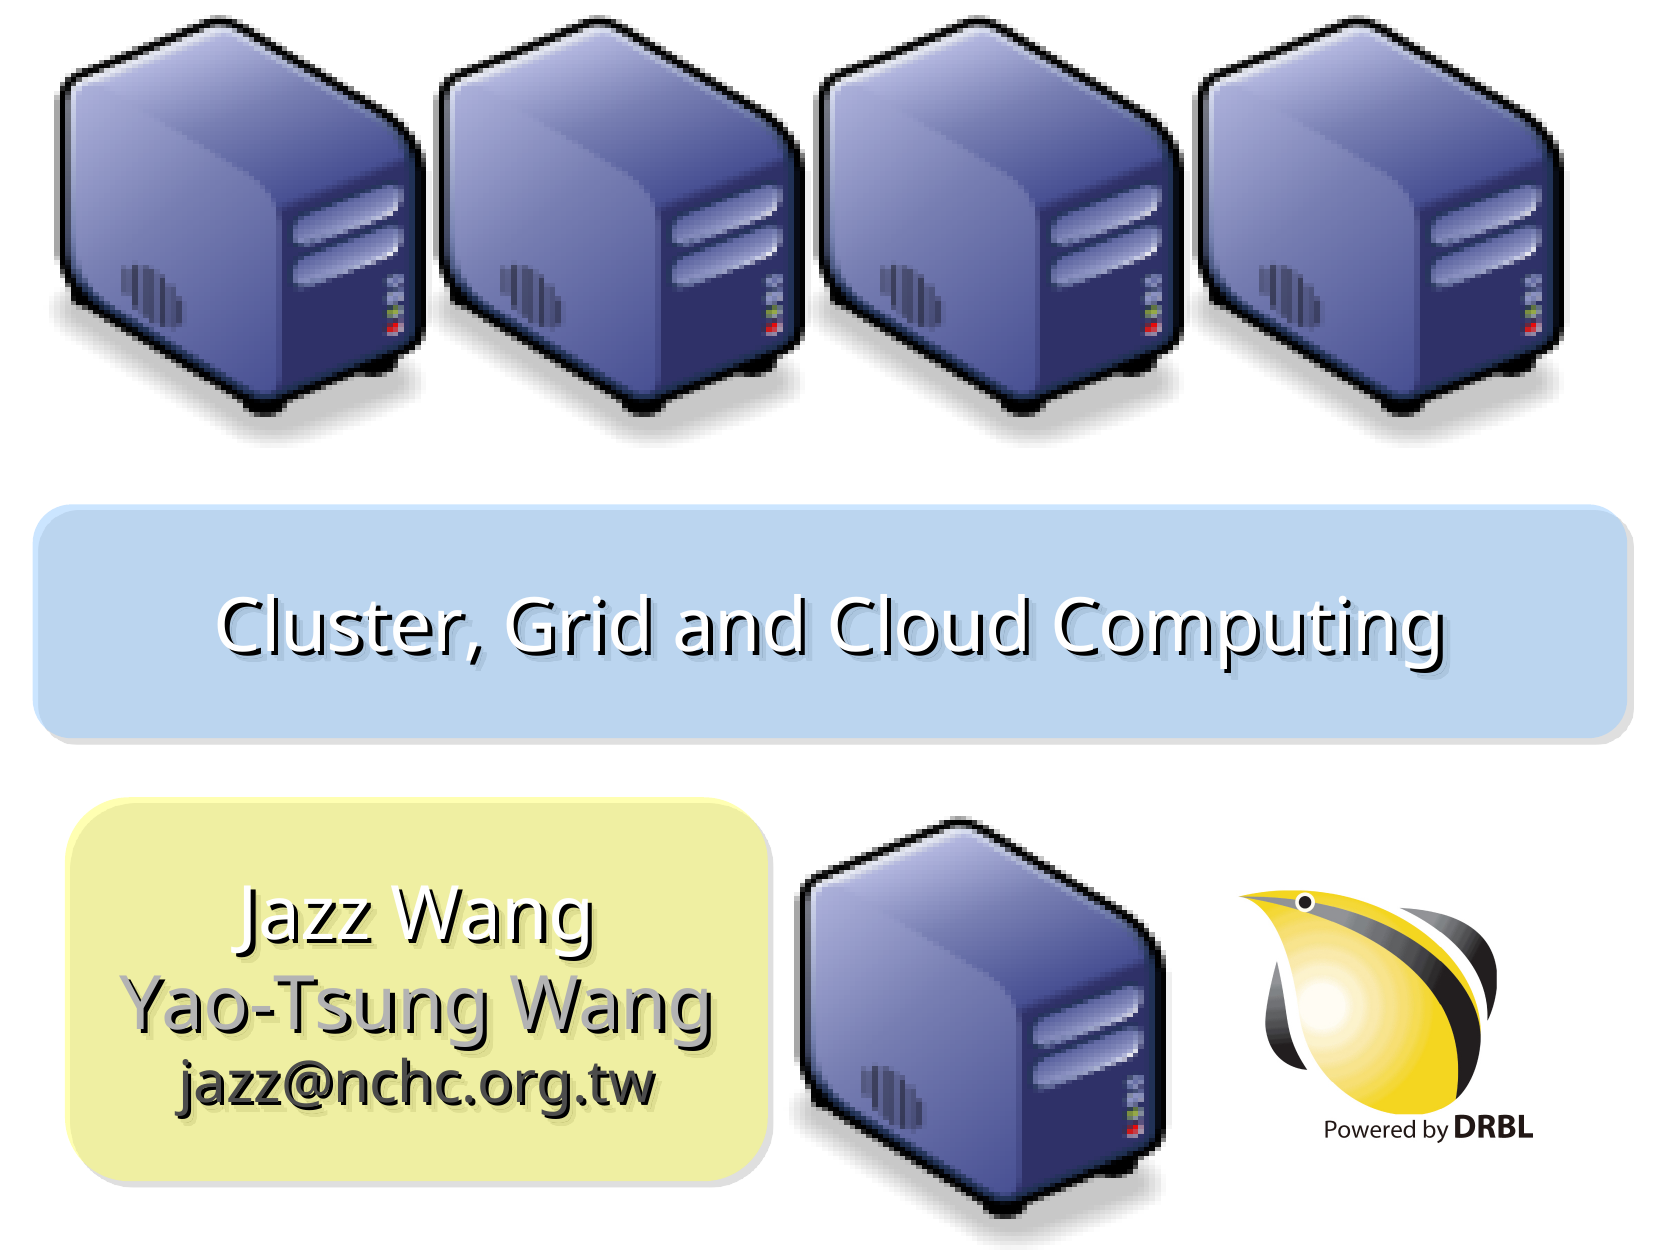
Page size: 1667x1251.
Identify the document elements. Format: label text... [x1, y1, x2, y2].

text_box Cluster, Grid and Cloud Computing [32, 504, 1628, 739]
picture [767, 803, 1211, 1251]
text_box Jazz Wang Yao-Tsung Wang jazz@nchc.org.tw [64, 797, 768, 1182]
picture [1224, 874, 1548, 1152]
picture [27, 2, 1609, 502]
